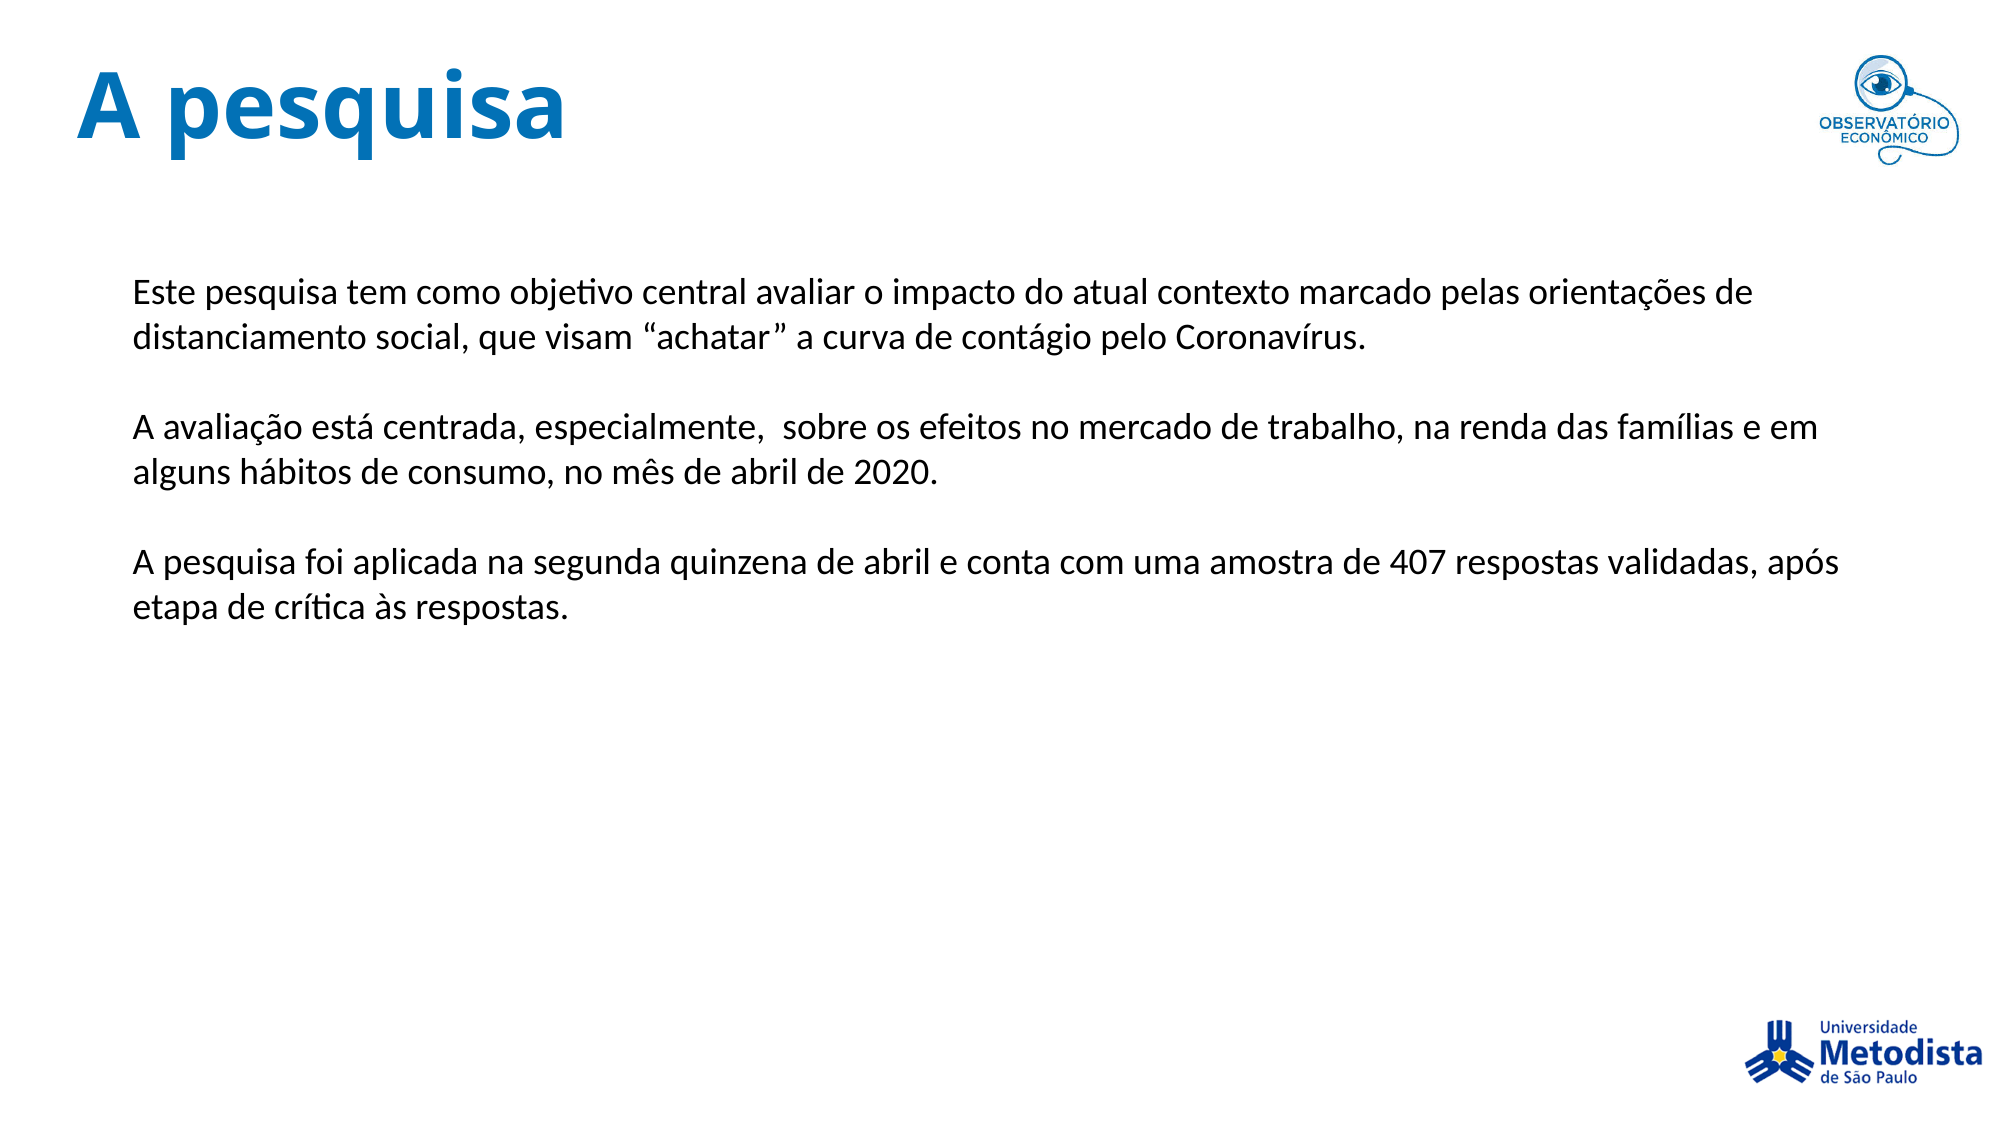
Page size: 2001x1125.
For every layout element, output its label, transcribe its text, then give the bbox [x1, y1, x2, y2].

title A pesquisa [62, 0, 1788, 218]
picture [1738, 993, 1987, 1118]
text_box Este pesquisa tem como objetivo central avaliar o impacto do atual contexto marcado pelas orientações de distanciamento social, que visam “achatar” a curva de contágio pelo Coronavírus. A avaliação está centrada, especialmente, sobre os efeitos no mercado de trabalho, na renda das famílias e em alguns hábitos de consumo, no mês de abril de 2020. A pesquisa foi aplicada na segunda quinzena de abril e conta com uma amostra de 407 respostas validadas, após etapa de crítica às respostas. [117, 259, 1883, 866]
picture [1809, 49, 1968, 168]
